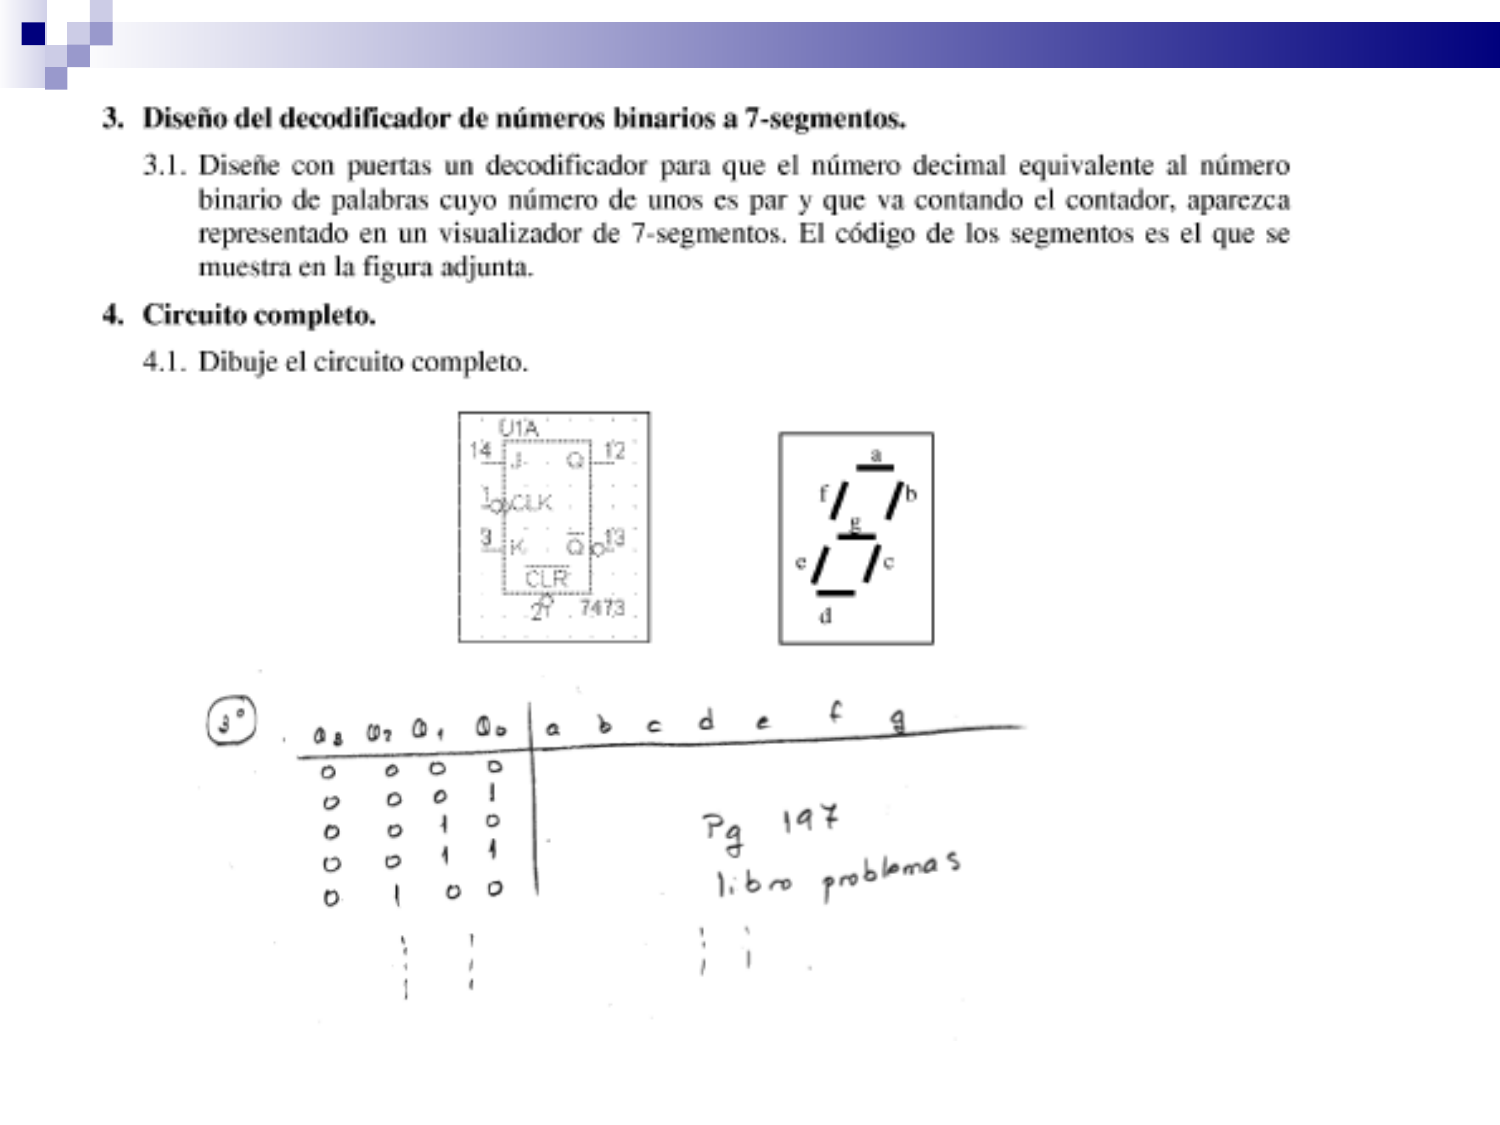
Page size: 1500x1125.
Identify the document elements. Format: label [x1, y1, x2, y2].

picture [76, 90, 1328, 1041]
